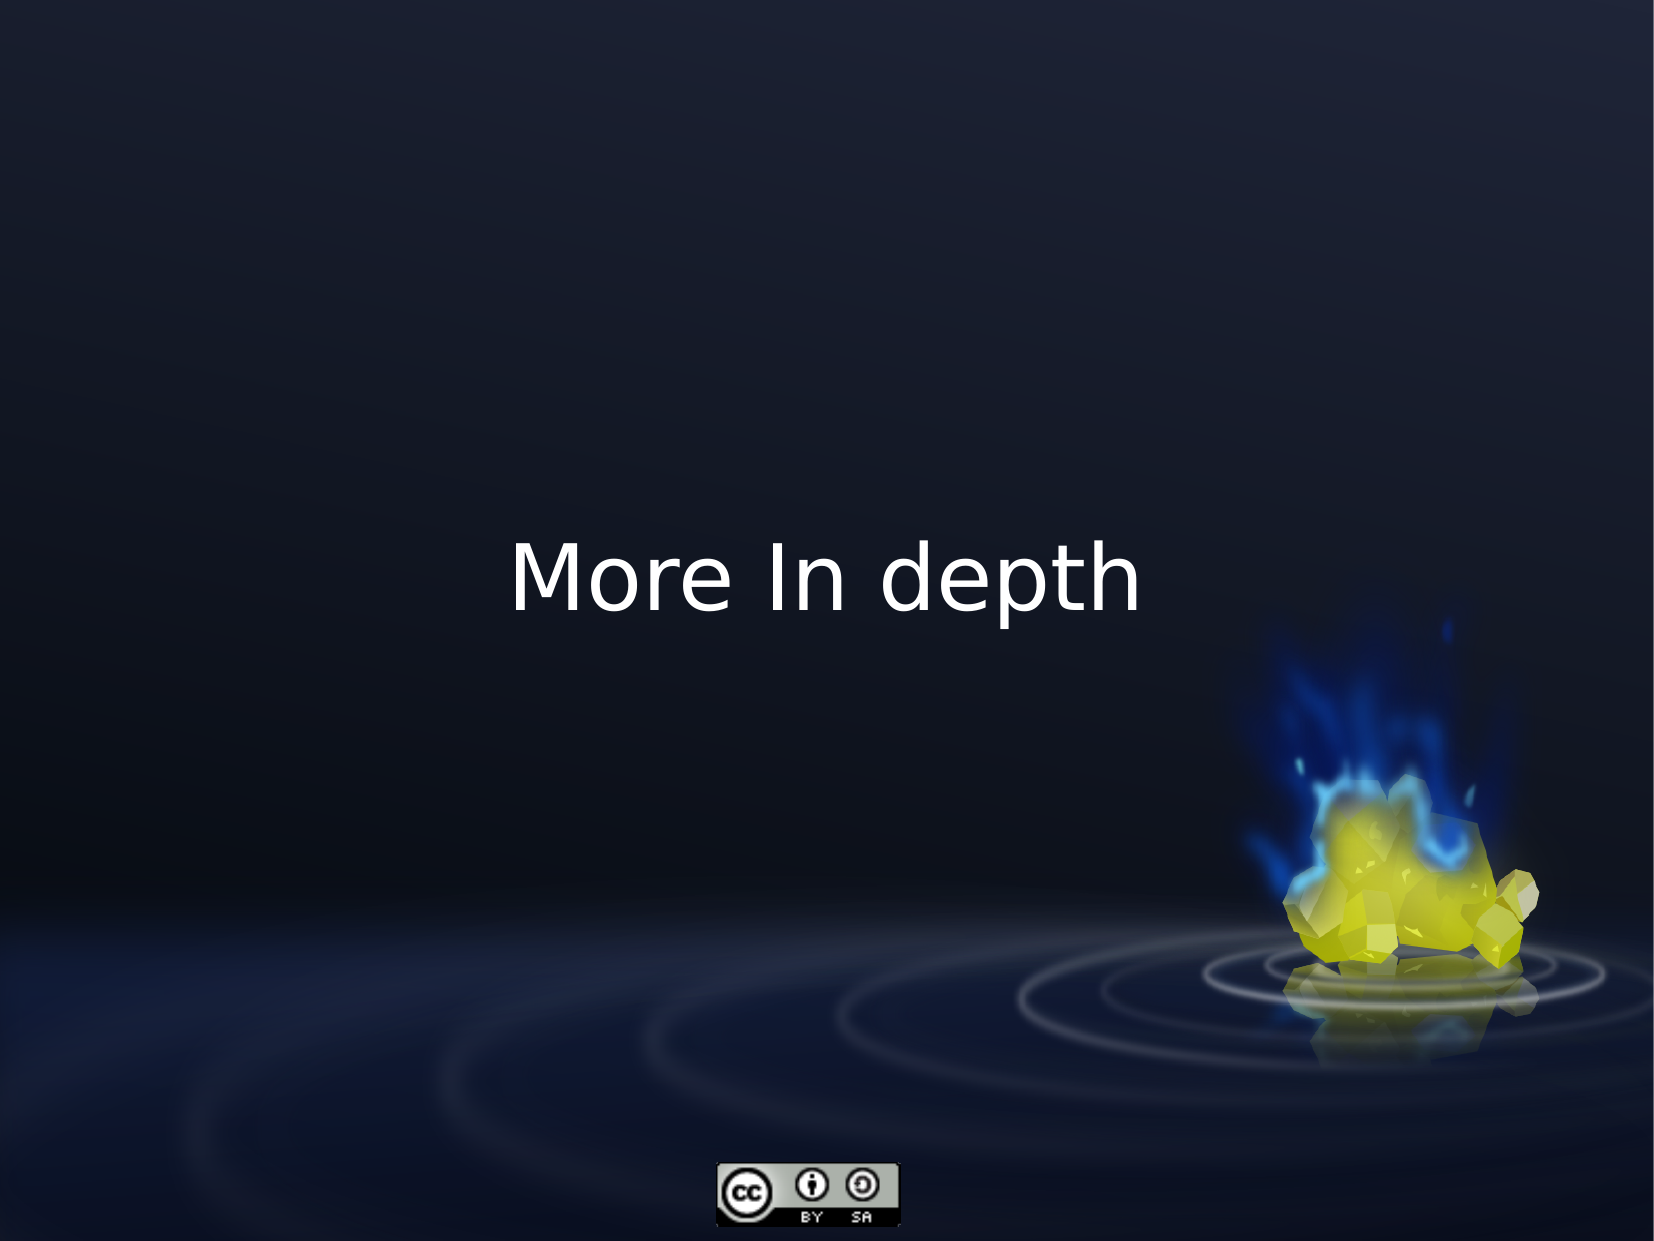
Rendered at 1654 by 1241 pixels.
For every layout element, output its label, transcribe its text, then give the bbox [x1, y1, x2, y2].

picture [0, 0, 1654, 1241]
title More In depth [82, 49, 1571, 1109]
